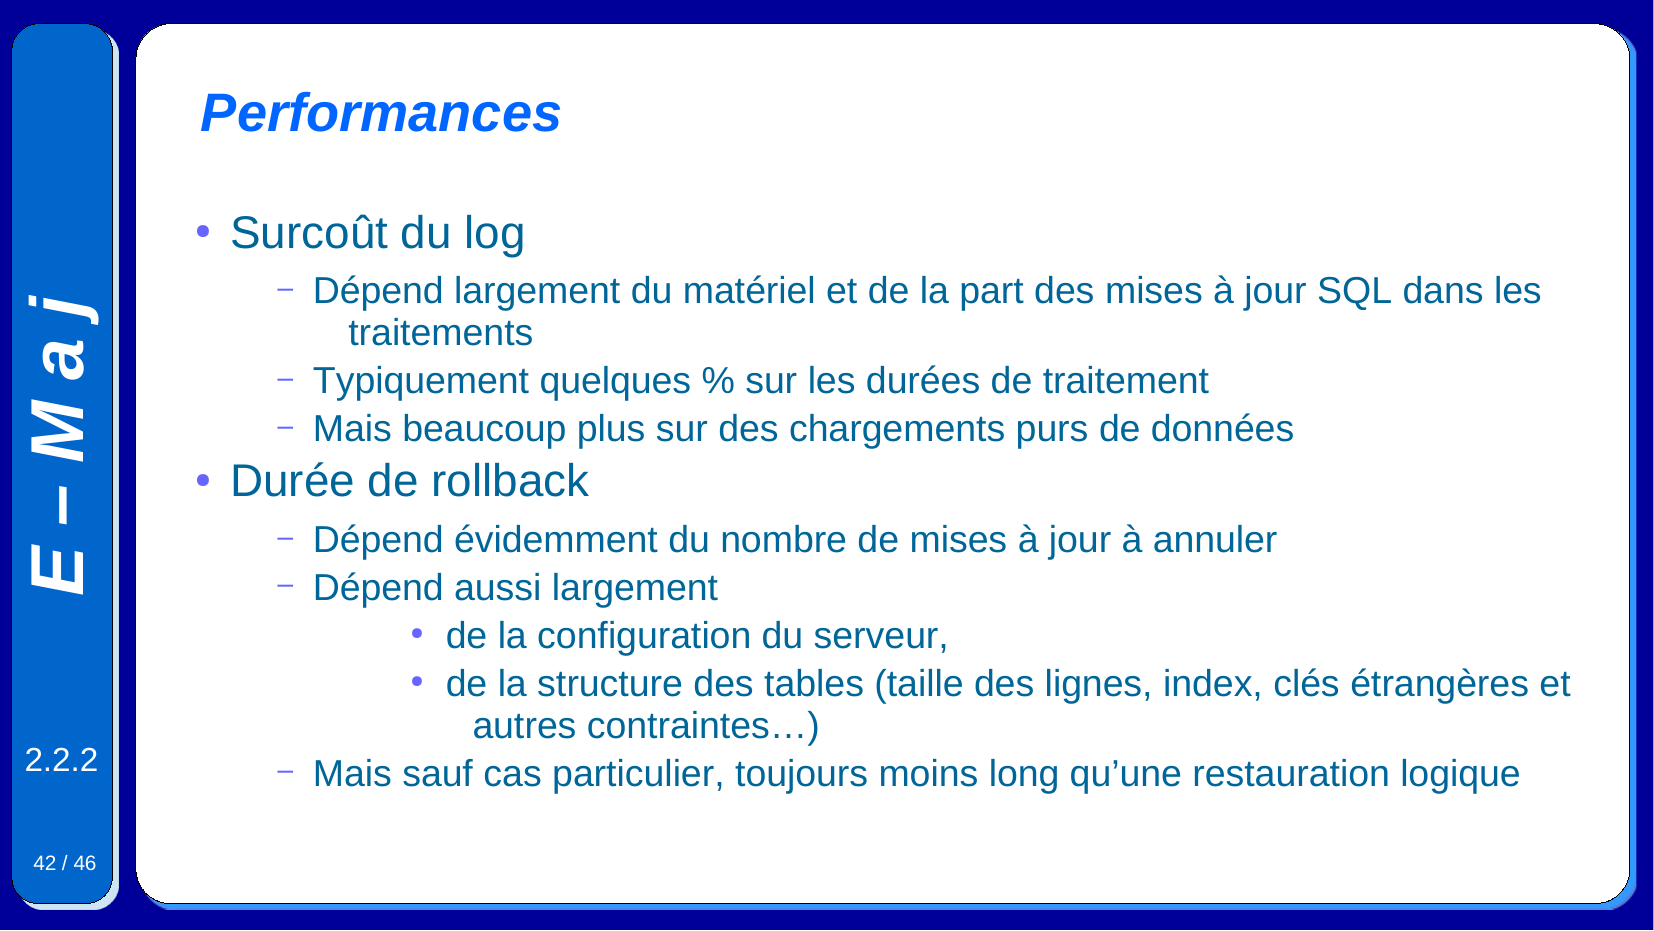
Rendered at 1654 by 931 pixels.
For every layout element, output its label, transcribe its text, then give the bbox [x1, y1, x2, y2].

list Surcoût du log Dépend largement du matériel et de la part des mises à jour SQL dans les traitements Typiquement quelques % sur les durées de traitement Mais beaucoup plus sur des chargements purs de données Durée de rollback Dépend évidemment du nombre de mises à jour à annuler Dépend aussi largement de la configuration du serveur, de la structure des tables (taille des lignes, index, clés étrangères et autres contraintes…) Mais sauf cas particulier, toujours moins long qu’une restauration logique [177, 206, 1587, 827]
title Performances [200, 34, 1575, 191]
